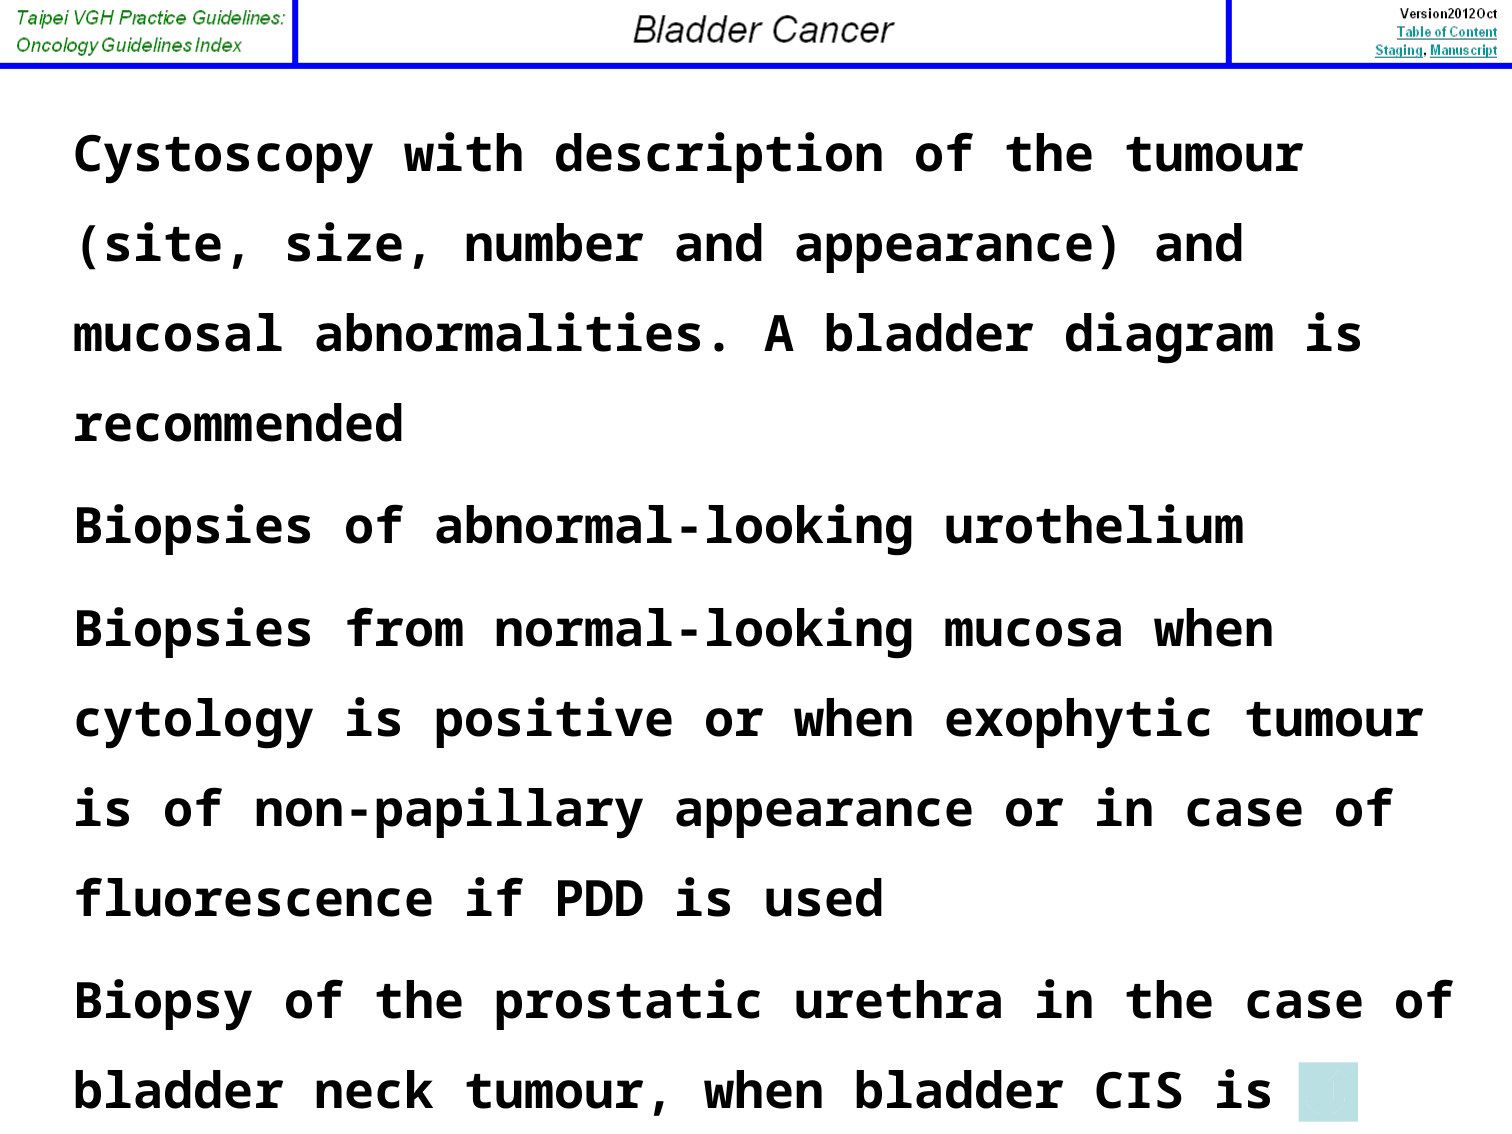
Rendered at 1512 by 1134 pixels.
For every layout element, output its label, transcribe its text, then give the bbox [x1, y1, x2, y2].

subtitle Cystoscopy with description of the tumour (site, size, number and appearance) and mucosal abnormalities. A bladder diagram is recommended Biopsies of abnormal-looking urothelium Biopsies from normal-looking mucosa when cytology is positive or when exophytic tumour is of non-papillary appearance or in case of fluorescence if PDD is used Biopsy of the prostatic urethra in the case of bladder neck tumour, when bladder CIS is present or suspected or when abnormalities of prostatic urethra are visible [58, 83, 1477, 1064]
